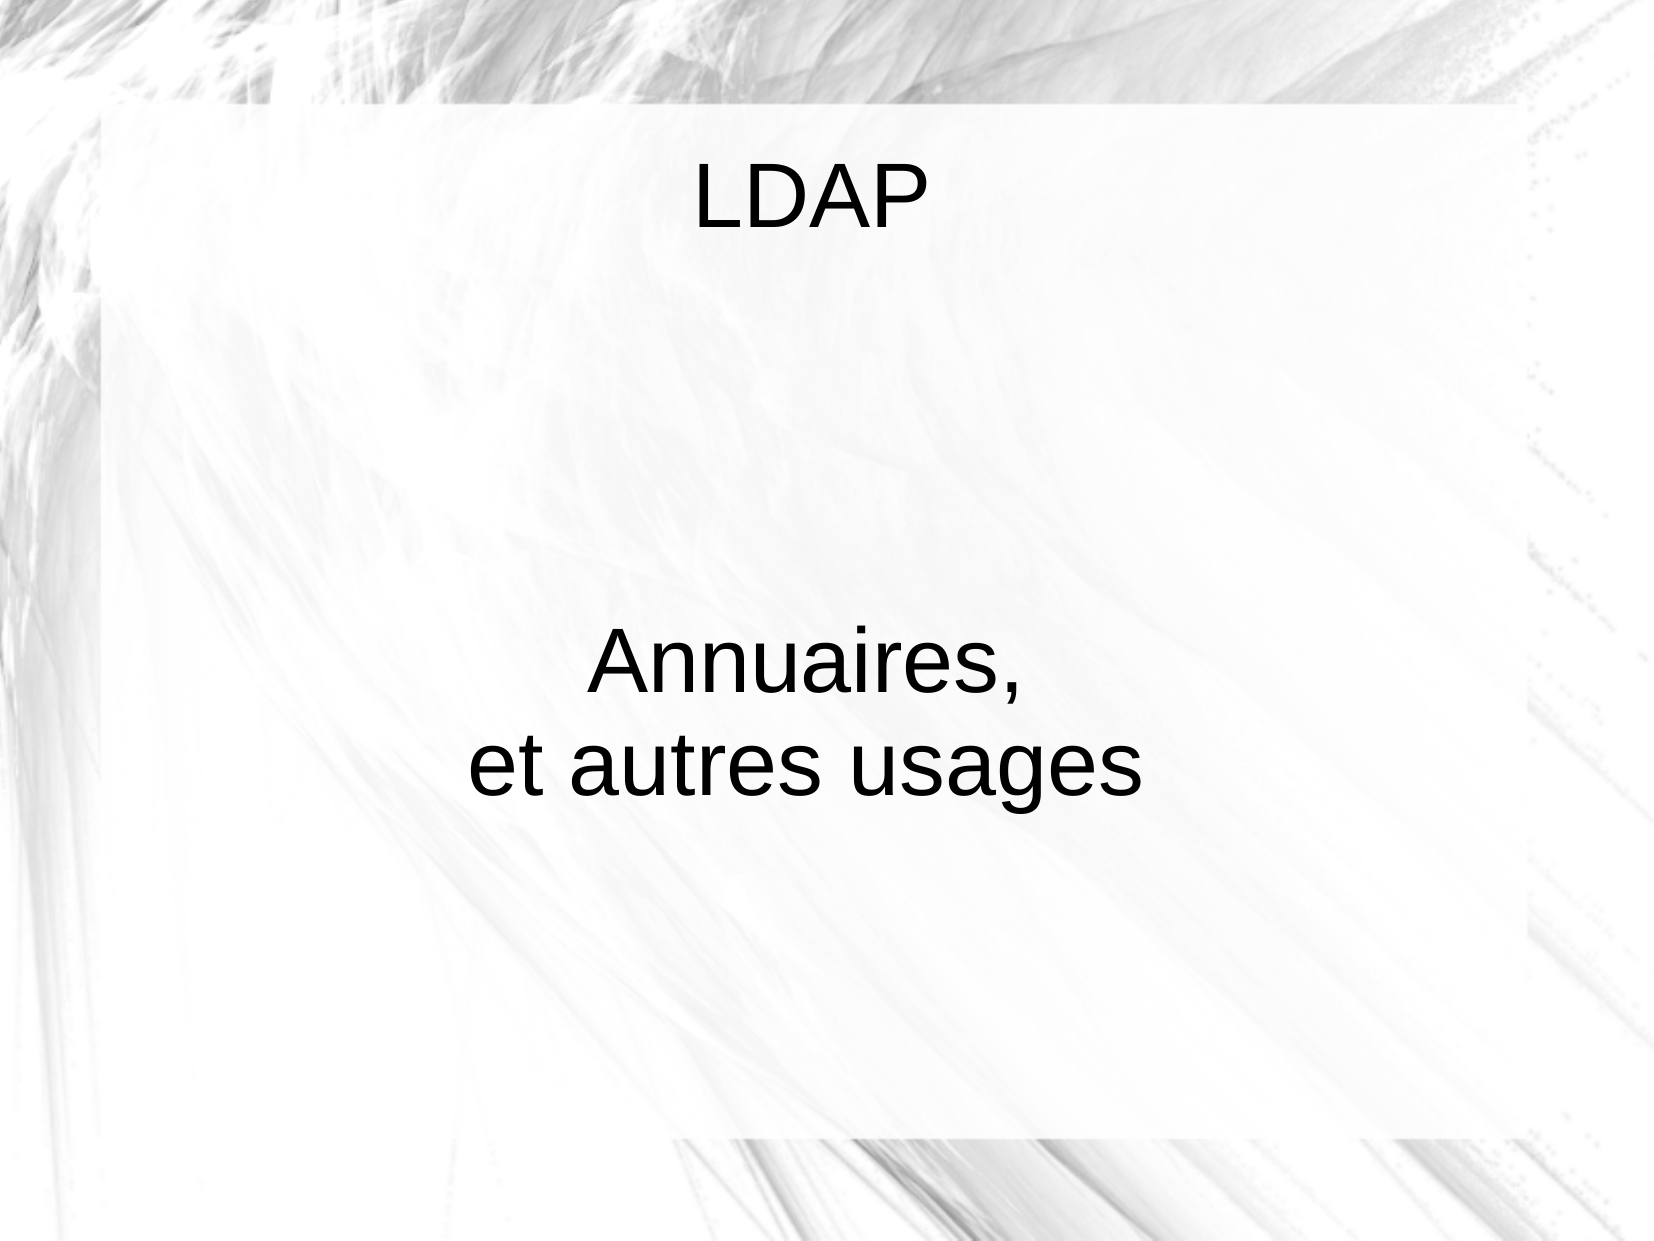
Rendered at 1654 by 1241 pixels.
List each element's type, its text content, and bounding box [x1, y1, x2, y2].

title Annuaires, et autres usages [112, 300, 1501, 1126]
picture [0, 0, 1654, 1241]
title LDAP [118, 112, 1506, 281]
